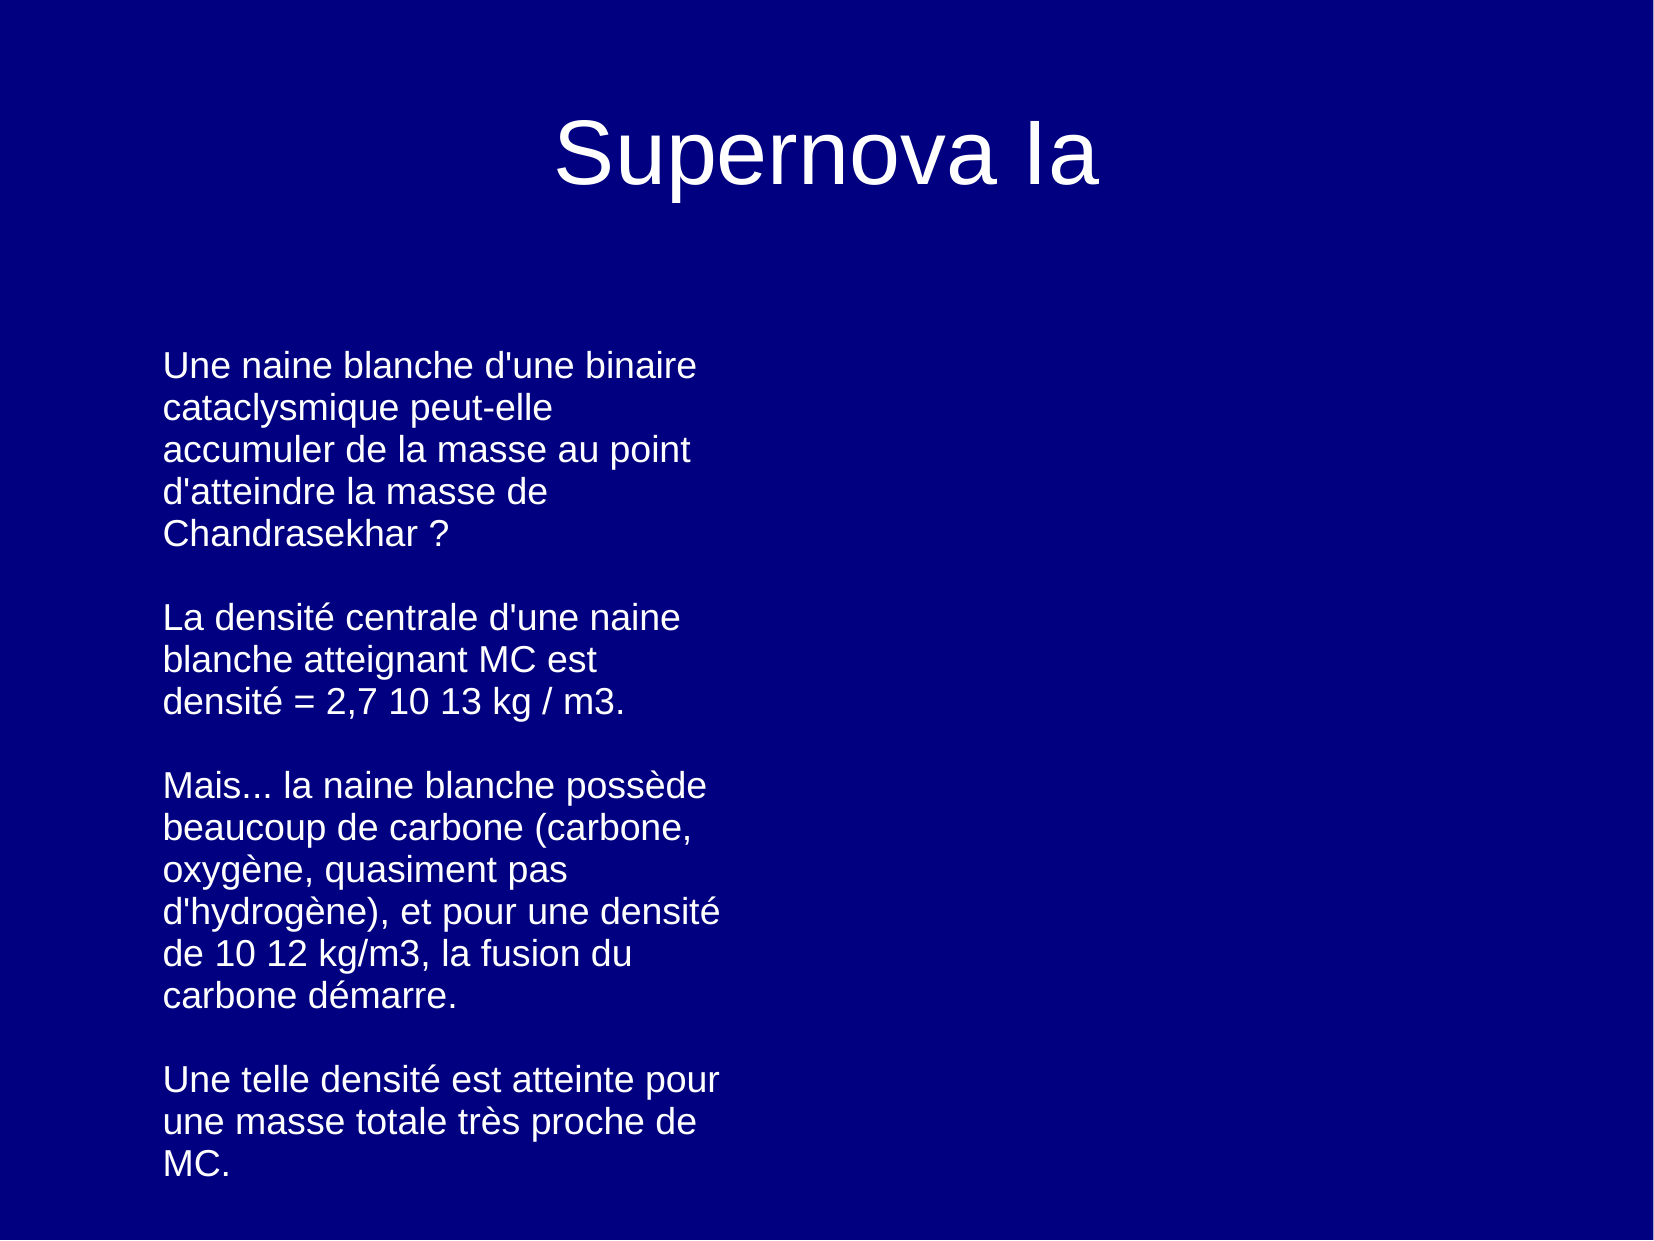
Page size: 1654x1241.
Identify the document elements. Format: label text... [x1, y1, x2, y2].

title Supernova Ia [82, 49, 1571, 257]
text_box Une naine blanche d'une binaire cataclysmique peut-elle accumuler de la masse au point d'atteindre la masse de Chandrasekhar ? La densité centrale d'une naine blanche atteignant MC est densité = 2,7 10 13 kg / m3. Mais... la naine blanche possède beaucoup de carbone (carbone, oxygène, quasiment pas d'hydrogène), et pour une densité de 10 12 kg/m3, la fusion du carbone démarre. Une telle densité est atteinte pour une masse totale très proche de MC. [147, 295, 739, 1241]
